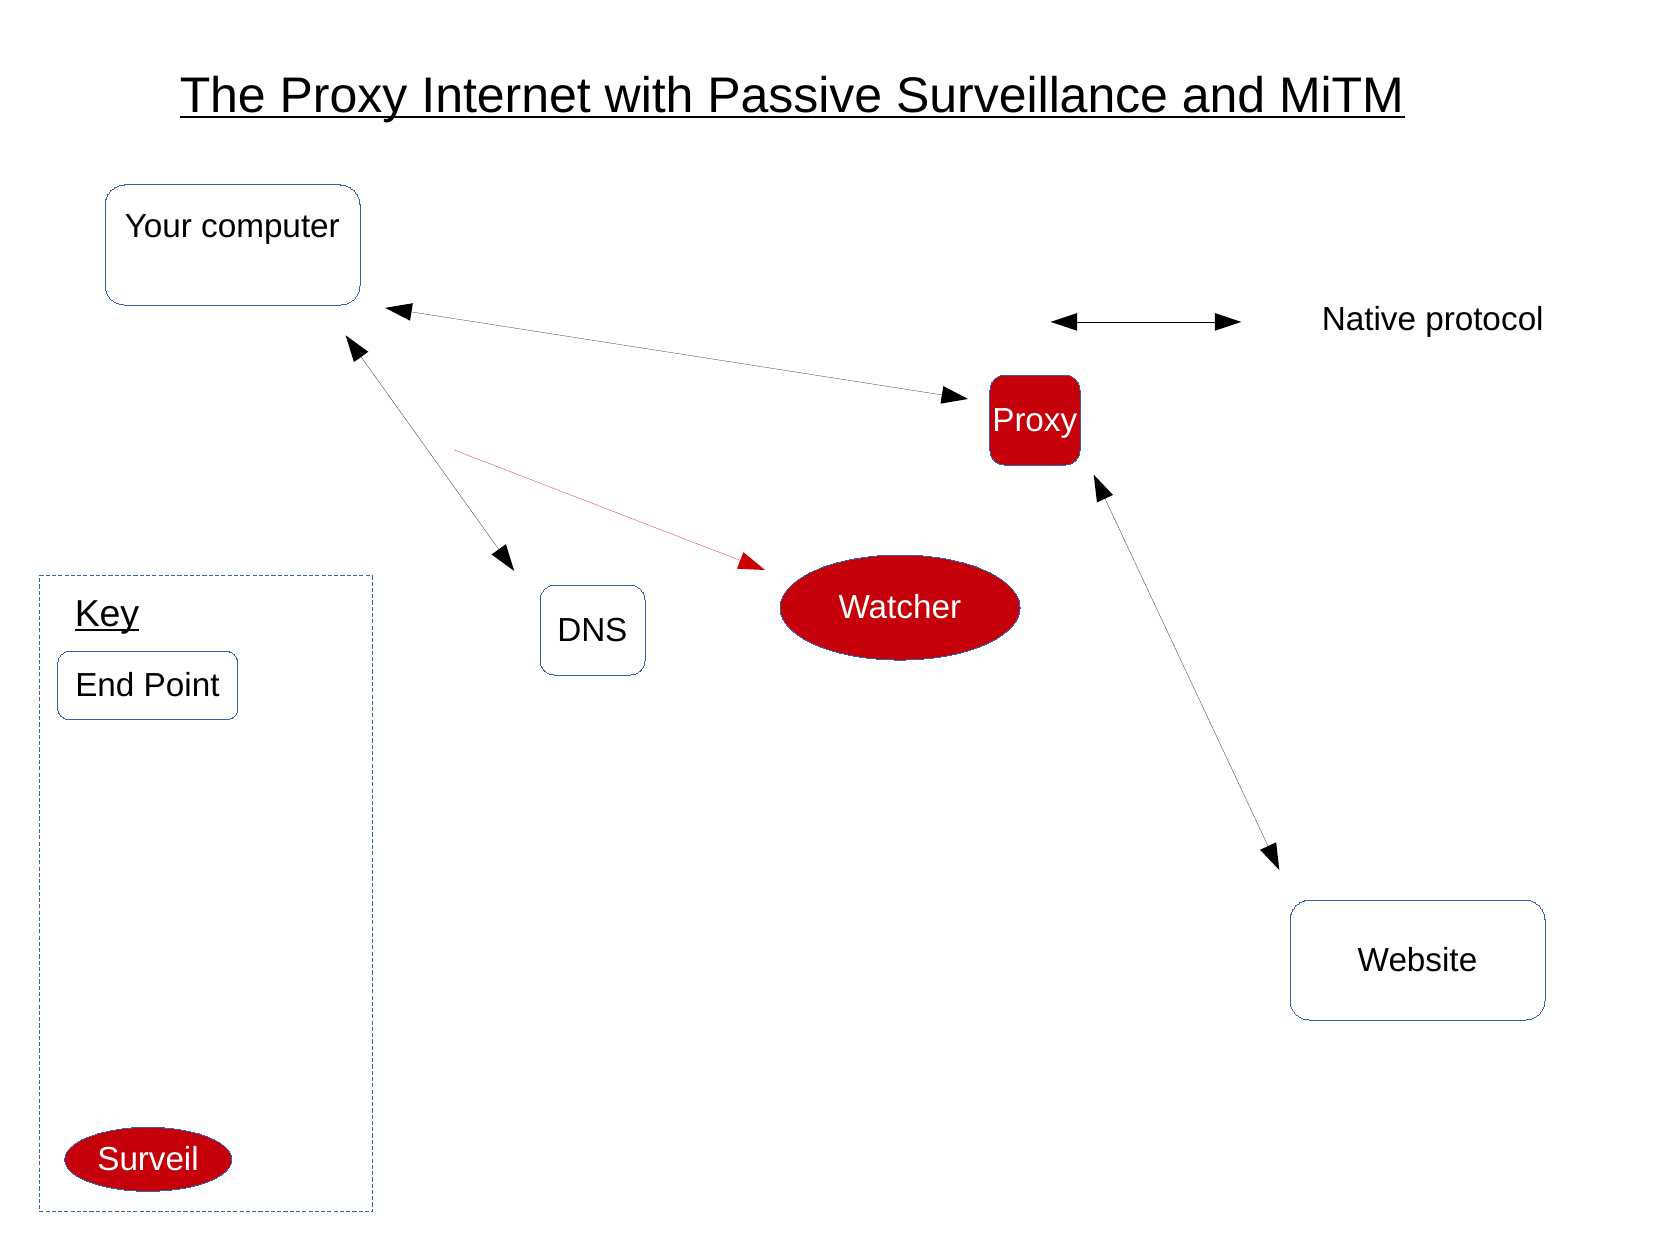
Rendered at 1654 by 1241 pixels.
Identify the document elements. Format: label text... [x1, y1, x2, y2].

text_box DNS [540, 585, 646, 676]
text_box Key [60, 585, 166, 642]
text_box The Proxy Internet with Passive Surveillance and MiTM [165, 60, 1420, 131]
text_box Website [1290, 900, 1546, 1021]
text_box [39, 575, 373, 1212]
text_box Native protocol [1307, 293, 1560, 346]
text_box Proxy [989, 375, 1081, 466]
text_box Watcher [780, 555, 1021, 661]
text_box Your computer [105, 184, 361, 306]
text_box Surveil [64, 1127, 232, 1192]
text_box End Point [57, 651, 238, 720]
